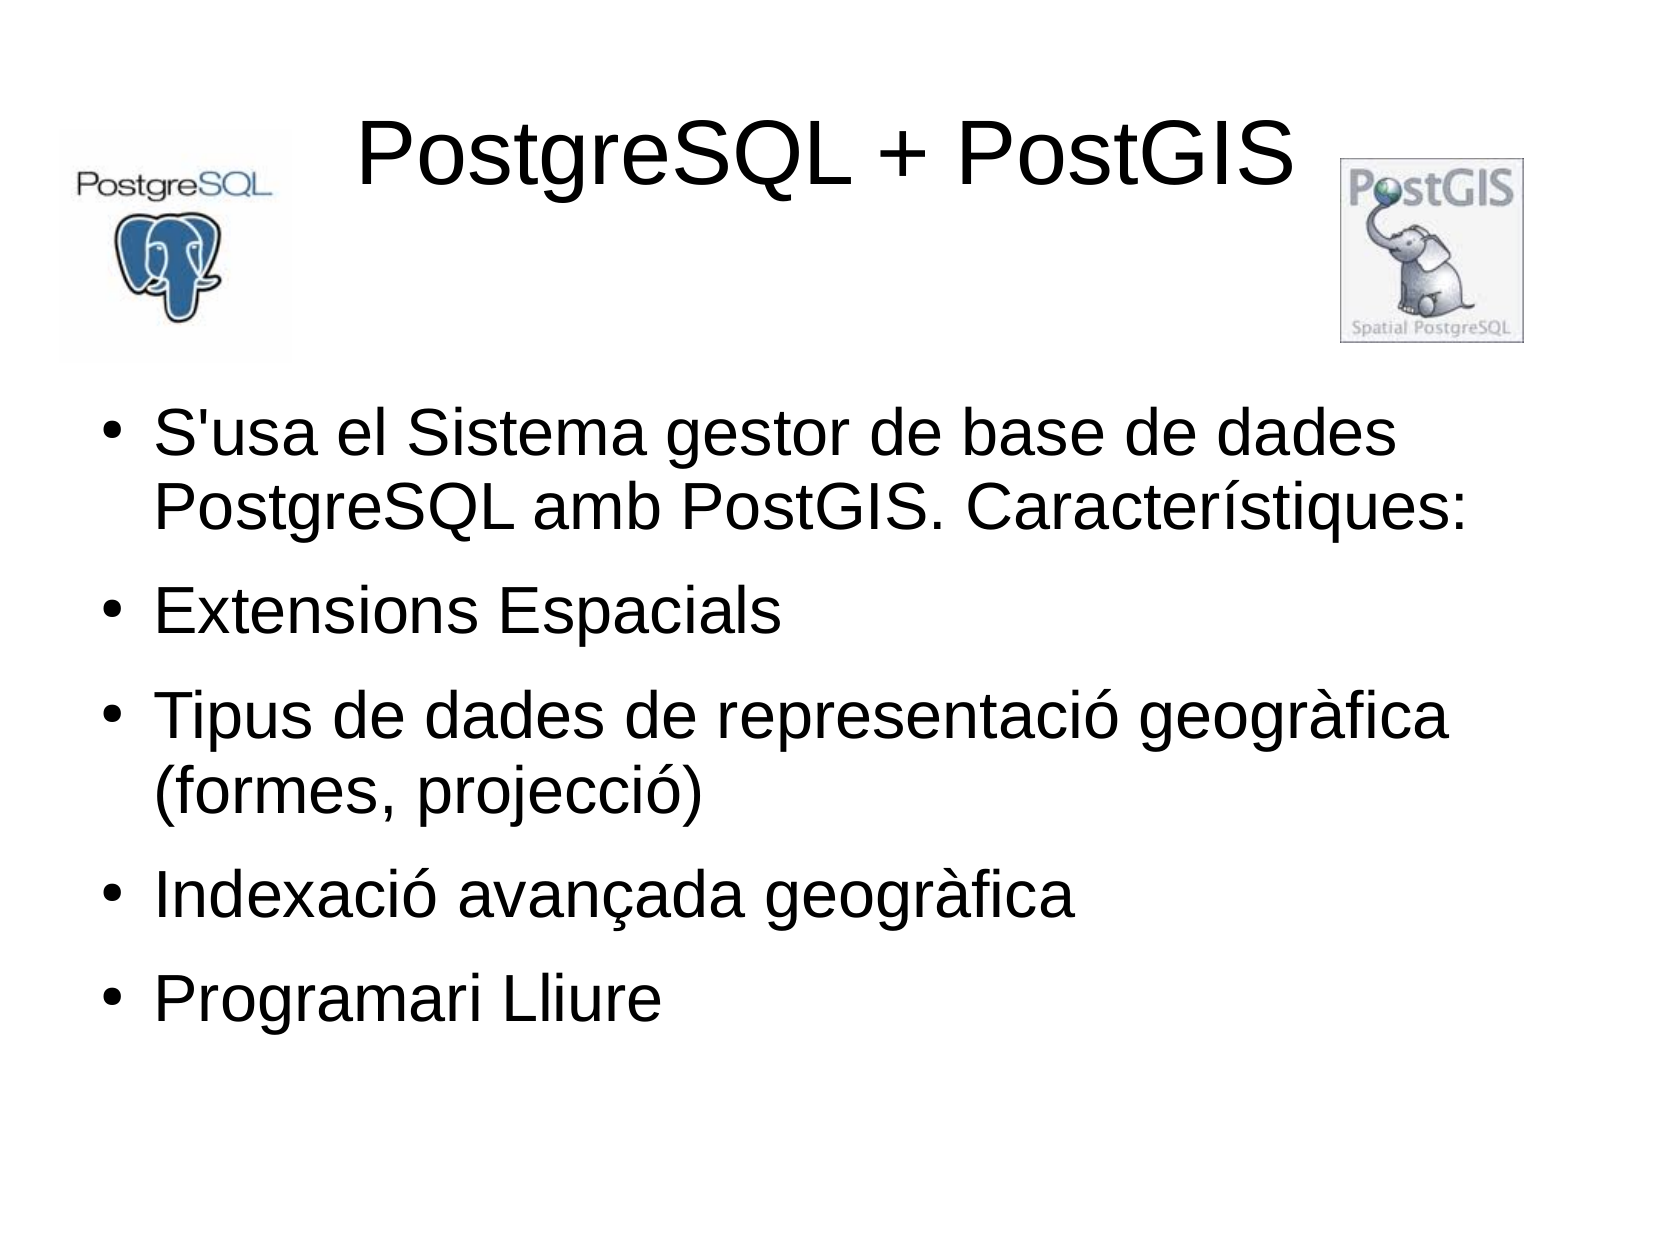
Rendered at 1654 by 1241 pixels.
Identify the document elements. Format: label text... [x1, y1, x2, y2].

title PostgreSQL + PostGIS [82, 49, 1571, 257]
picture [1340, 158, 1524, 343]
list S'usa el Sistema gestor de base de dades PostgreSQL amb PostGIS. Característiques: Extensions Espacials Tipus de dades de representació geogràfica (formes, projecció) Indexació avançada geogràfica Programari Lliure [82, 290, 1538, 1010]
picture [59, 129, 292, 363]
